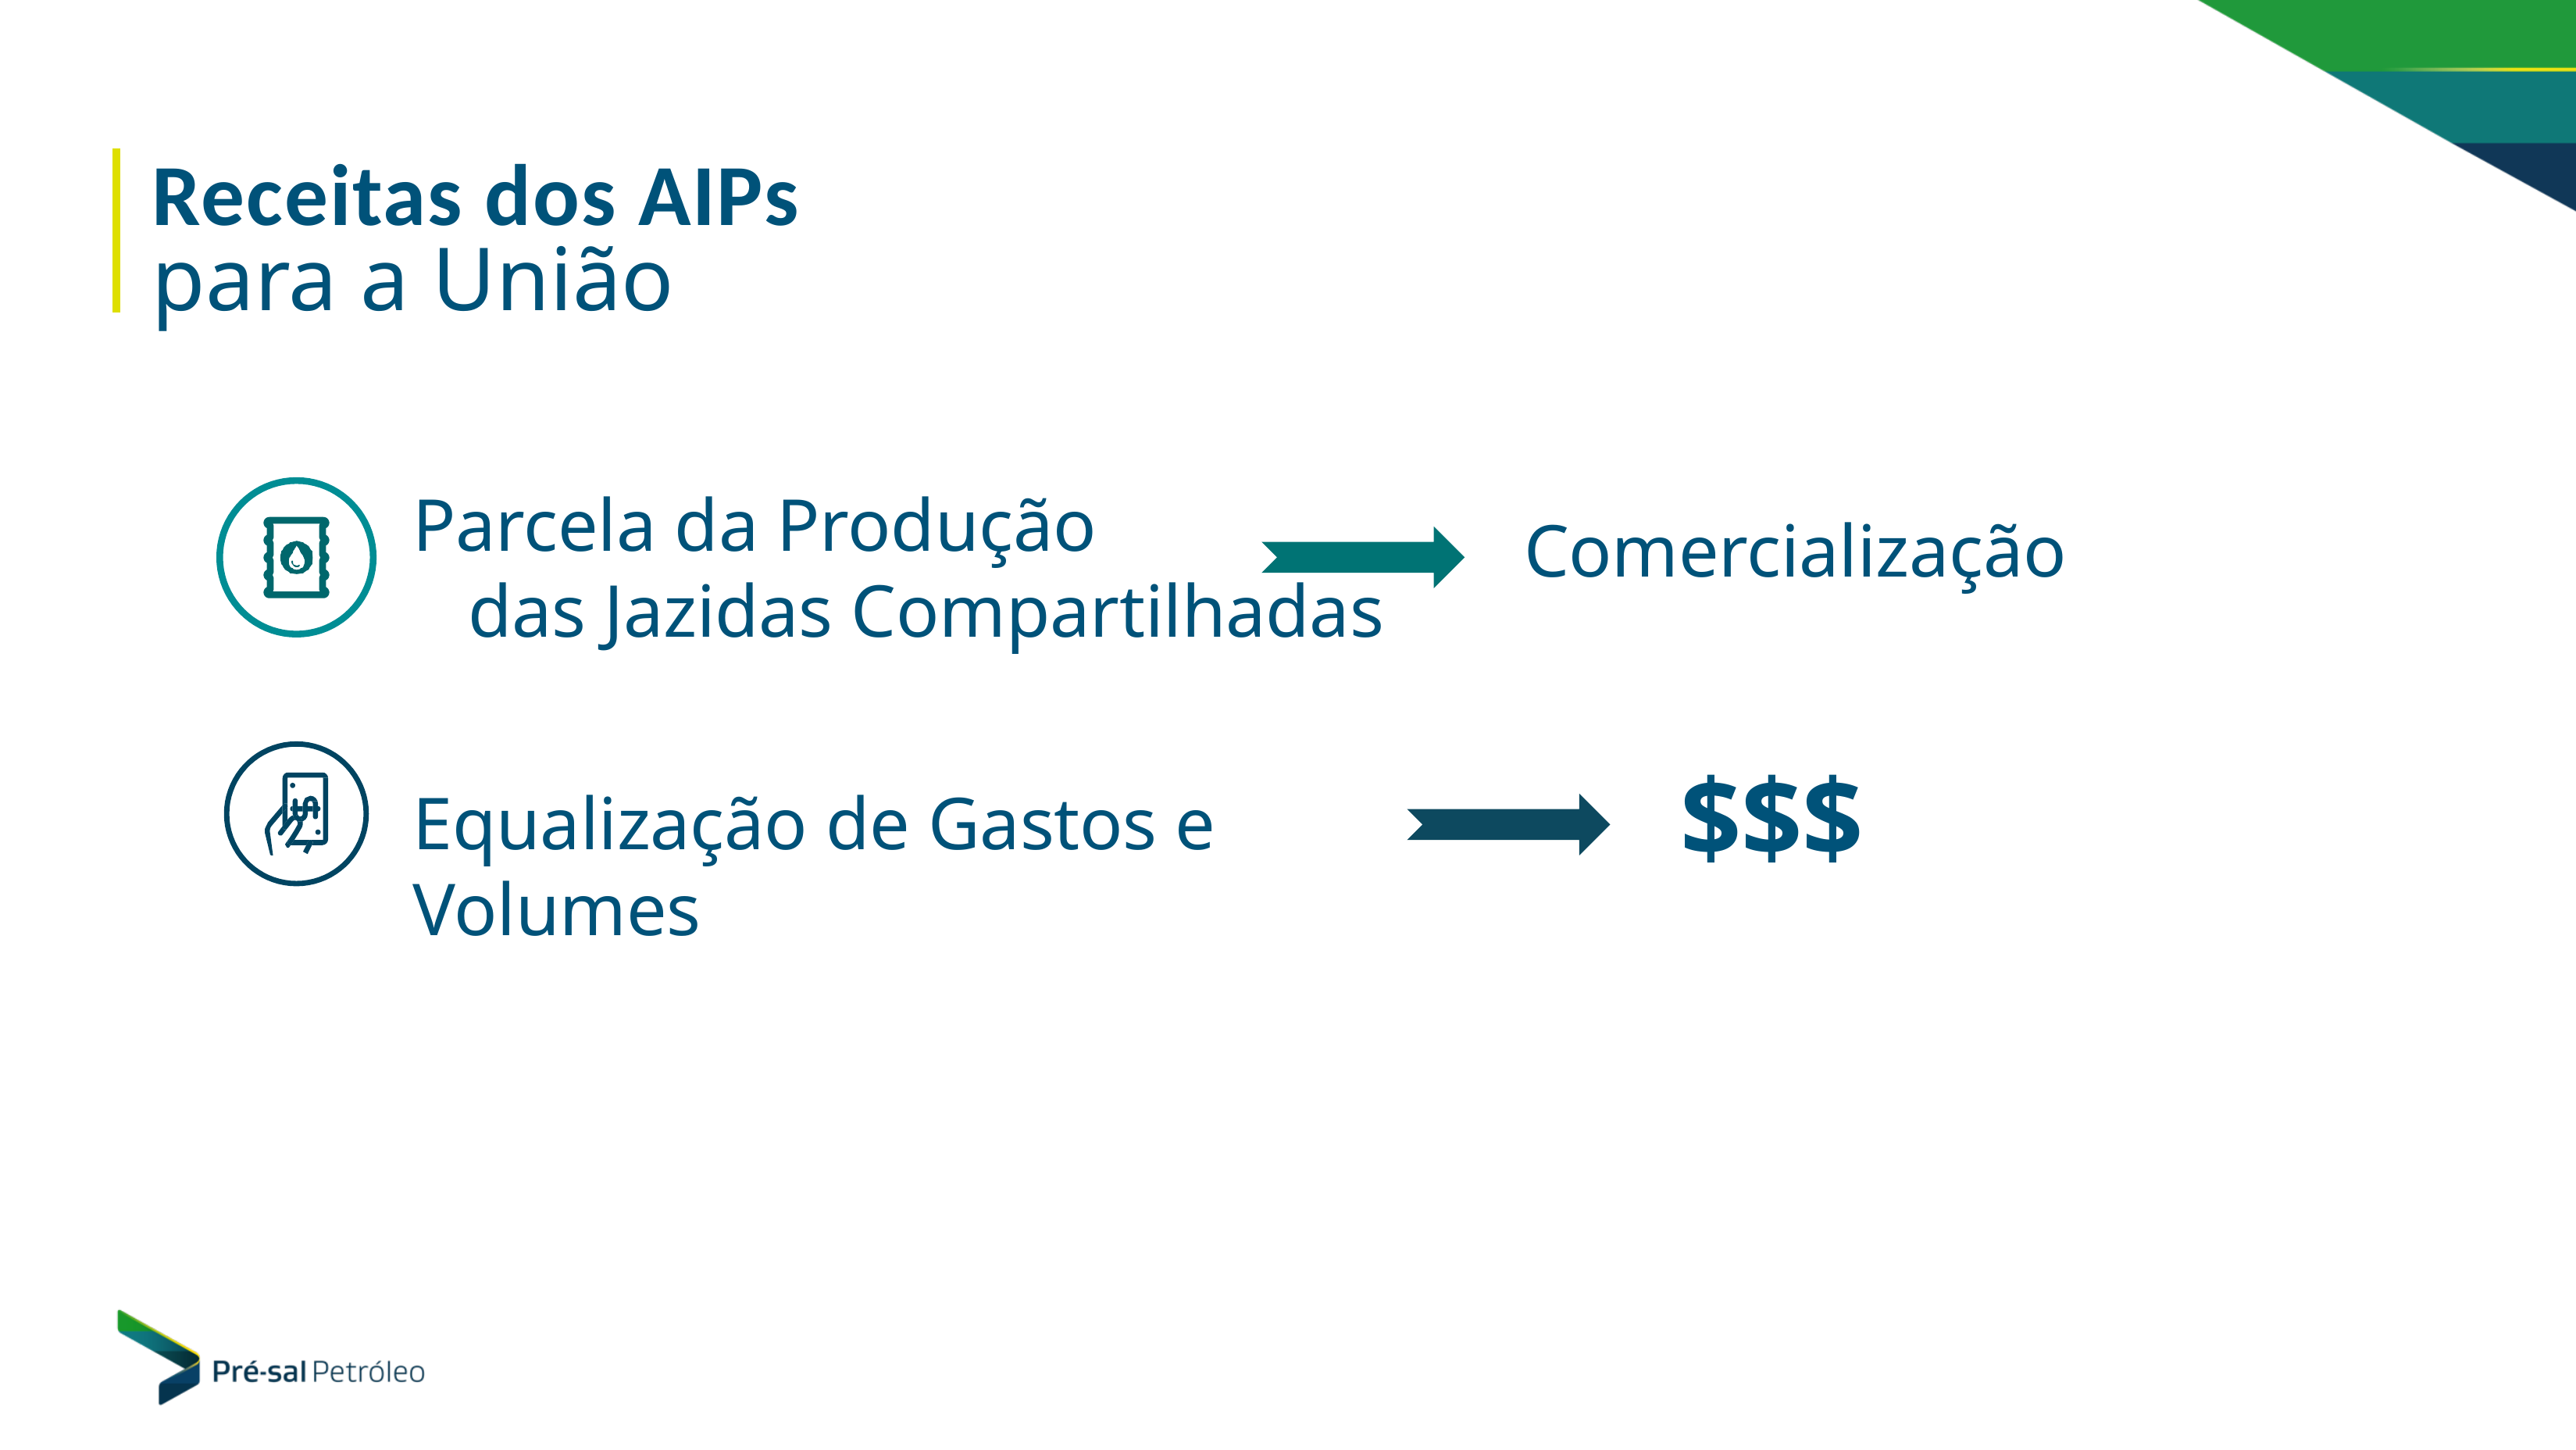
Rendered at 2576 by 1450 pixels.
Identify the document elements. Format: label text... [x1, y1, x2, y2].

text_box Comercialização [1522, 491, 2089, 591]
text_box [1407, 793, 1611, 855]
text_box Equalização de Gastos e Volumes [411, 762, 1408, 865]
text_box Receitas dos AIPs para a União [150, 158, 881, 332]
text_box [223, 484, 369, 630]
text_box [1261, 526, 1465, 588]
text_box $$$ [1678, 734, 1952, 1030]
text_box Parcela da Produção das Jazidas Compartilhadas [411, 465, 1408, 653]
text_box [230, 747, 363, 880]
